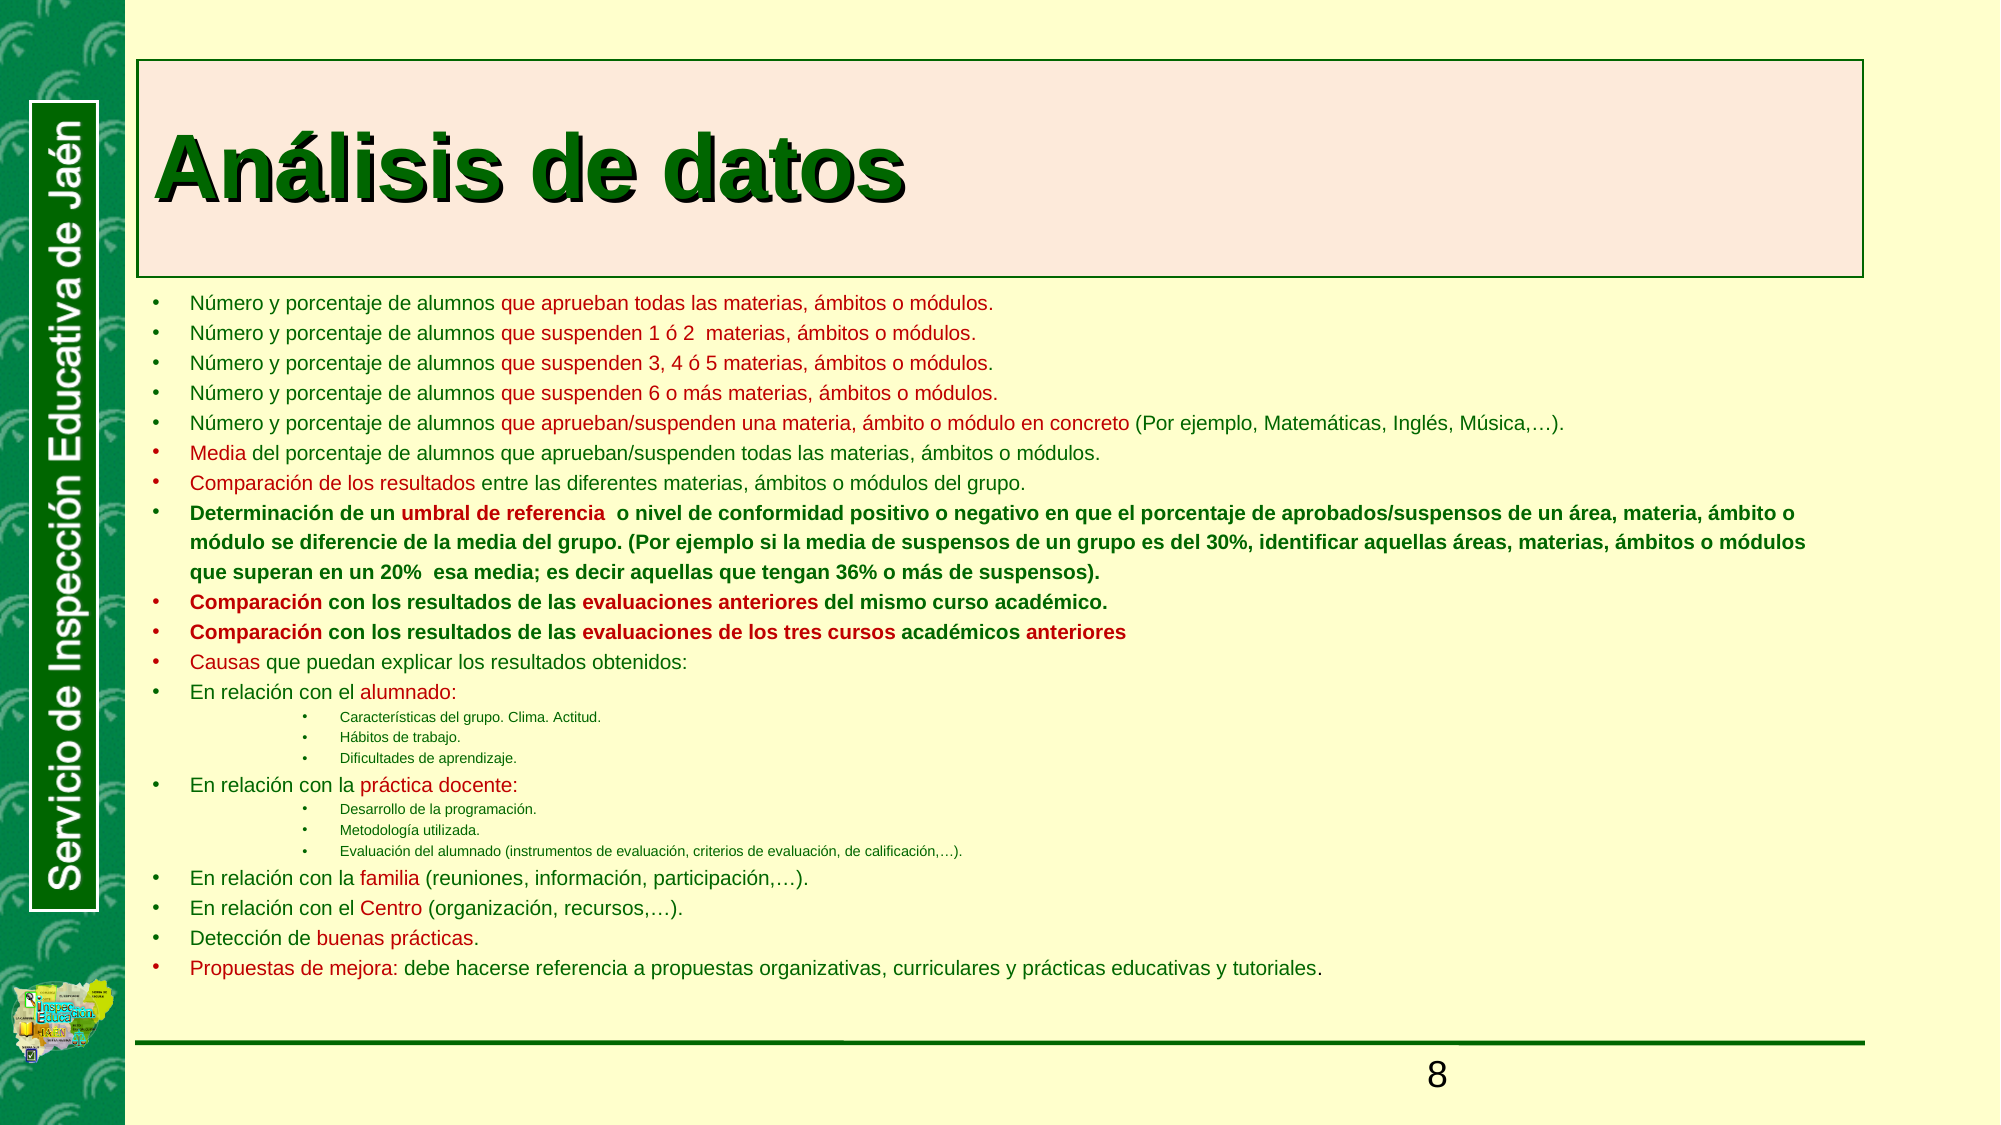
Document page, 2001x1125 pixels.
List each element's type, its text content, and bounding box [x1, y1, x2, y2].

text_box <número> [1412, 1042, 1863, 1103]
text_box Análisis de datos [137, 59, 1863, 277]
picture [0, 0, 125, 1125]
text_box Número y porcentaje de alumnos que aprueban todas las materias, ámbitos o módulos. Número y porcentaje de alumnos que suspenden 1 ó 2 materias, ámbitos o módulos. Número y porcentaje de alumnos que suspenden 3, 4 ó 5 materias, ámbitos o módulos. Número y porcentaje de alumnos que suspenden 6 o más materias, ámbitos o módulos. Número y porcentaje de alumnos que aprueban/suspenden una materia, ámbito o módulo en concreto (Por ejemplo, Matemáticas, Inglés, Música,…). Media del porcentaje de alumnos que aprueban/suspenden todas las materias, ámbitos o módulos. Comparación de los resultados entre las diferentes materias, ámbitos o módulos del grupo. Determinación de un umbral de referencia o nivel de conformidad positivo o negativo en que el porcentaje de aprobados/suspensos de un área, materia, ámbito o módulo se diferencie de la media del grupo. (Por ejemplo si la media de suspensos de un grupo es del 30%, identificar aquellas áreas, materias, ámbitos o módulos que superan en un 20% esa media; es decir aquellas que tengan 36% o más de suspensos). Comparación con los resultados de las evaluaciones anteriores del mismo curso académico. Comparación con los resultados de las evaluaciones de los tres cursos académicos anteriores Causas que puedan explicar los resultados obtenidos: En relación con el alumnado: Características del grupo. Clima. Actitud. Hábitos de trabajo. Dificultades de aprendizaje. En relación con la práctica docente: Desarrollo de la programación. Metodología utilizada. Evaluación del alumnado (instrumentos de evaluación, criterios de evaluación, de calificación,…). En relación con la familia (reuniones, información, participación,…). En relación con el Centro (organización, recursos,…). Detección de buenas prácticas. Propuestas de mejora: debe hacerse referencia a propuestas organizativas, curriculares y prácticas educativas y tutoriales. [137, 277, 1863, 992]
